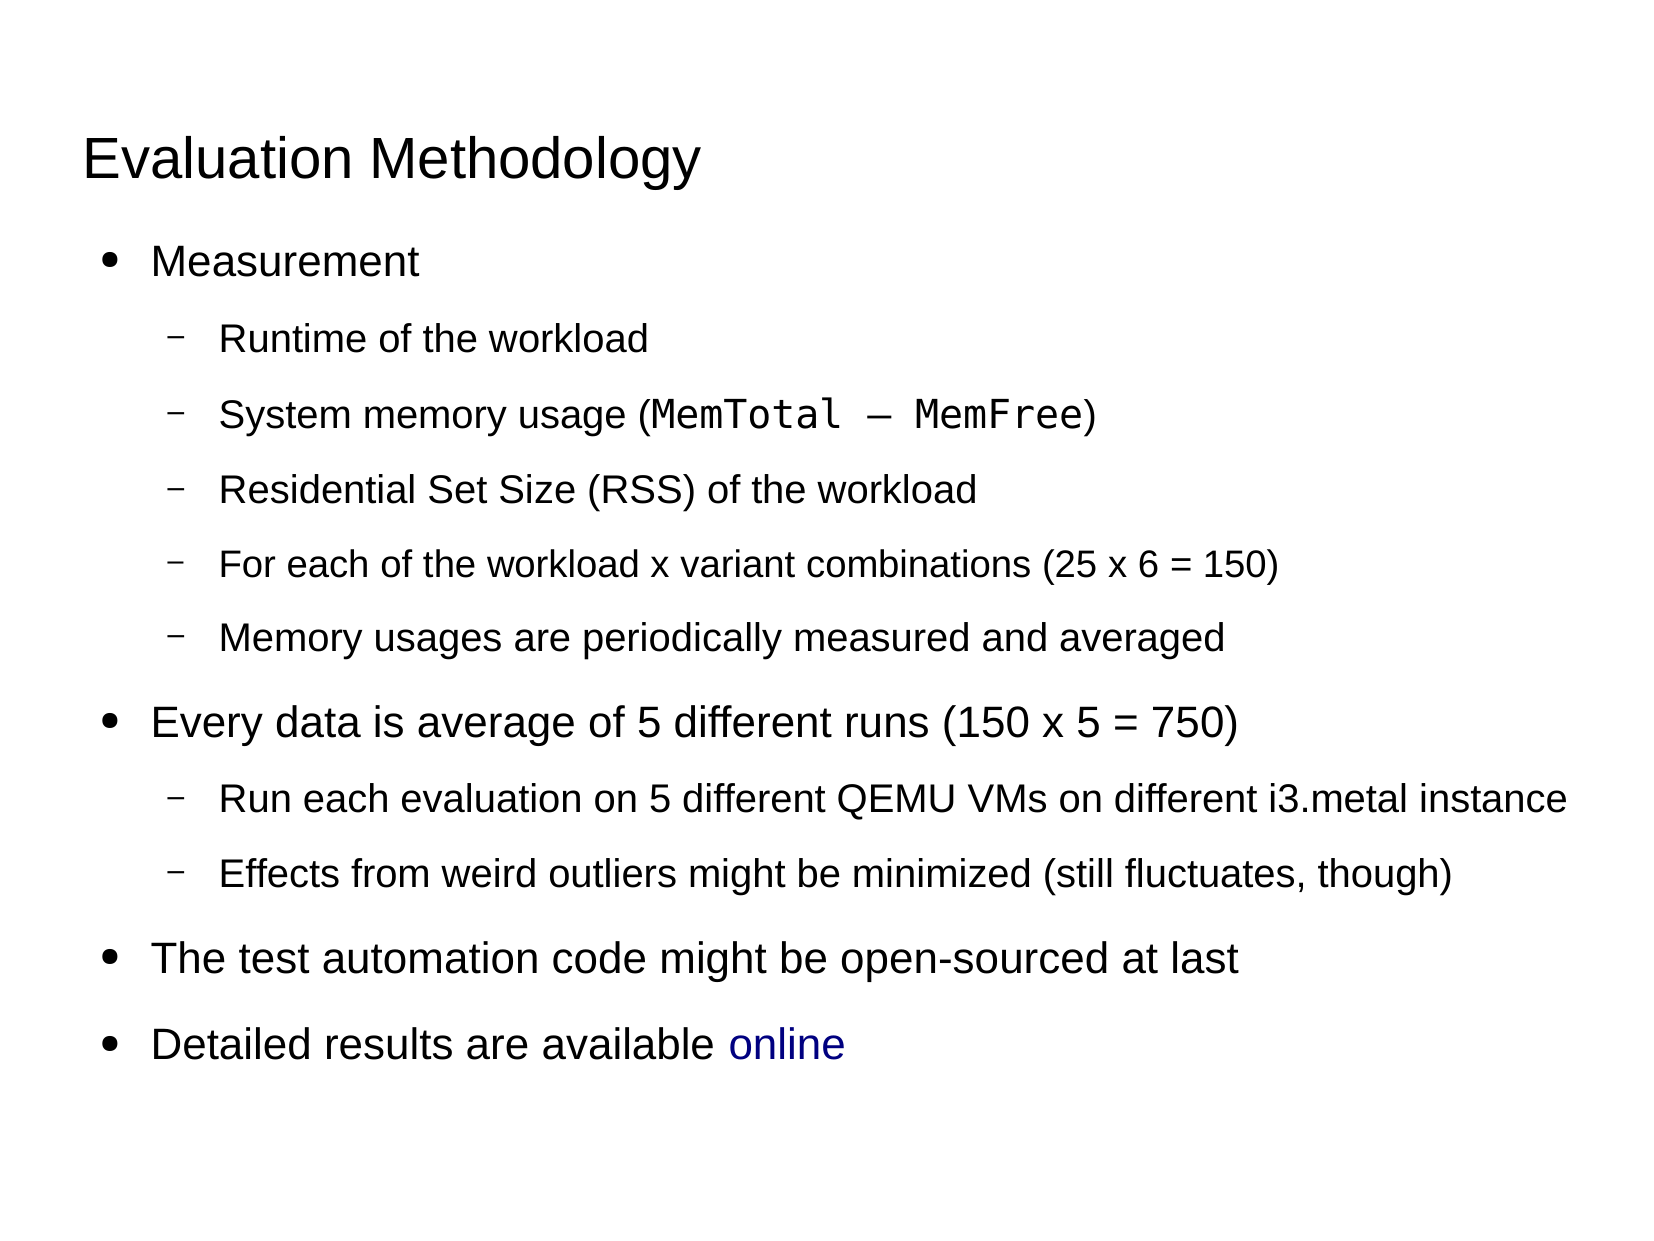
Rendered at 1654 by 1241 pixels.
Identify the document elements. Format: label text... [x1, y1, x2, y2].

list Measurement Runtime of the workload System memory usage (MemTotal – MemFree) Residential Set Size (RSS) of the workload For each of the workload x variant combinations (25 x 6 = 150) Memory usages are periodically measured and averaged Every data is average of 5 different runs (150 x 5 = 750) Run each evaluation on 5 different QEMU VMs on different i3.metal instance Effects from weird outliers might be minimized (still fluctuates, though) The test automation code might be open-sourced at last Detailed results are available online [82, 236, 1571, 1111]
title Evaluation Methodology [82, 108, 1571, 210]
